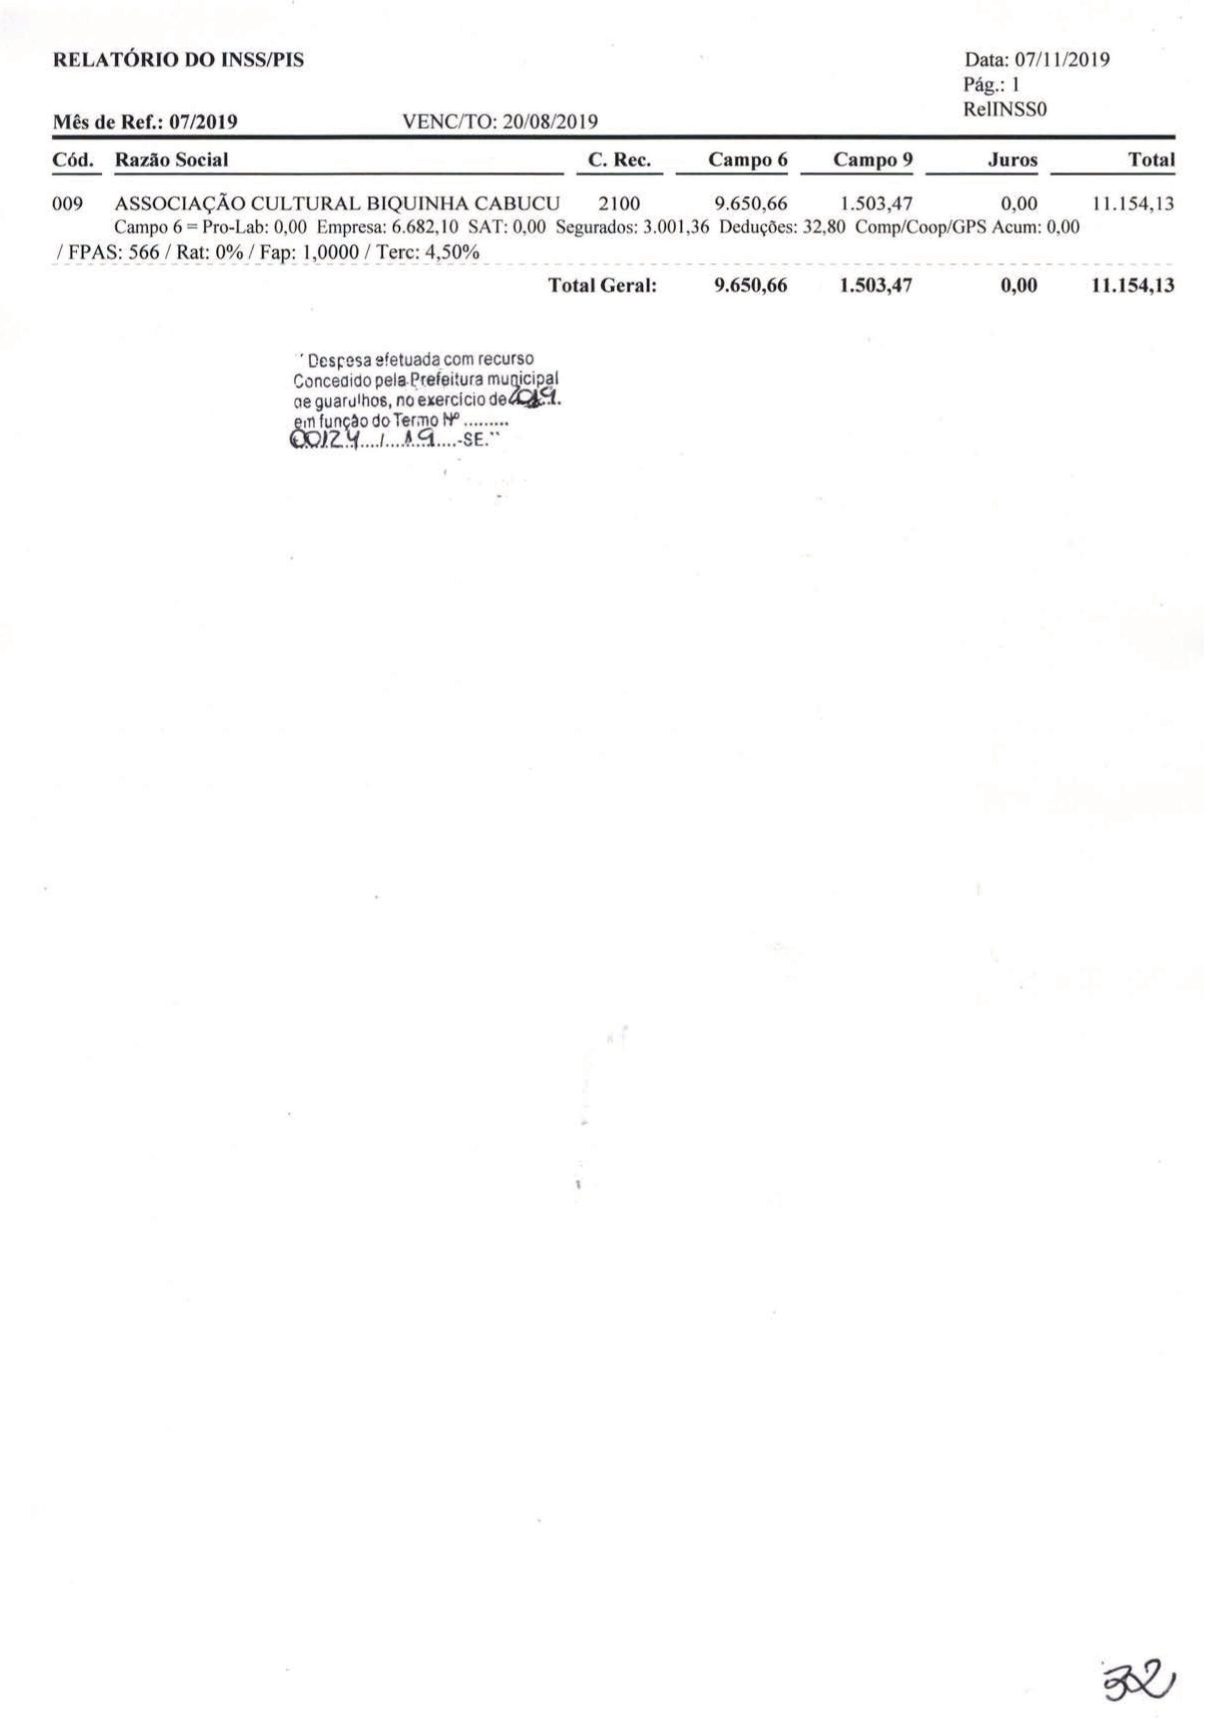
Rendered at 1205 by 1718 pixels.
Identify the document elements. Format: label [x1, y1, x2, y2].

text_box [0, 1, 1204, 1718]
